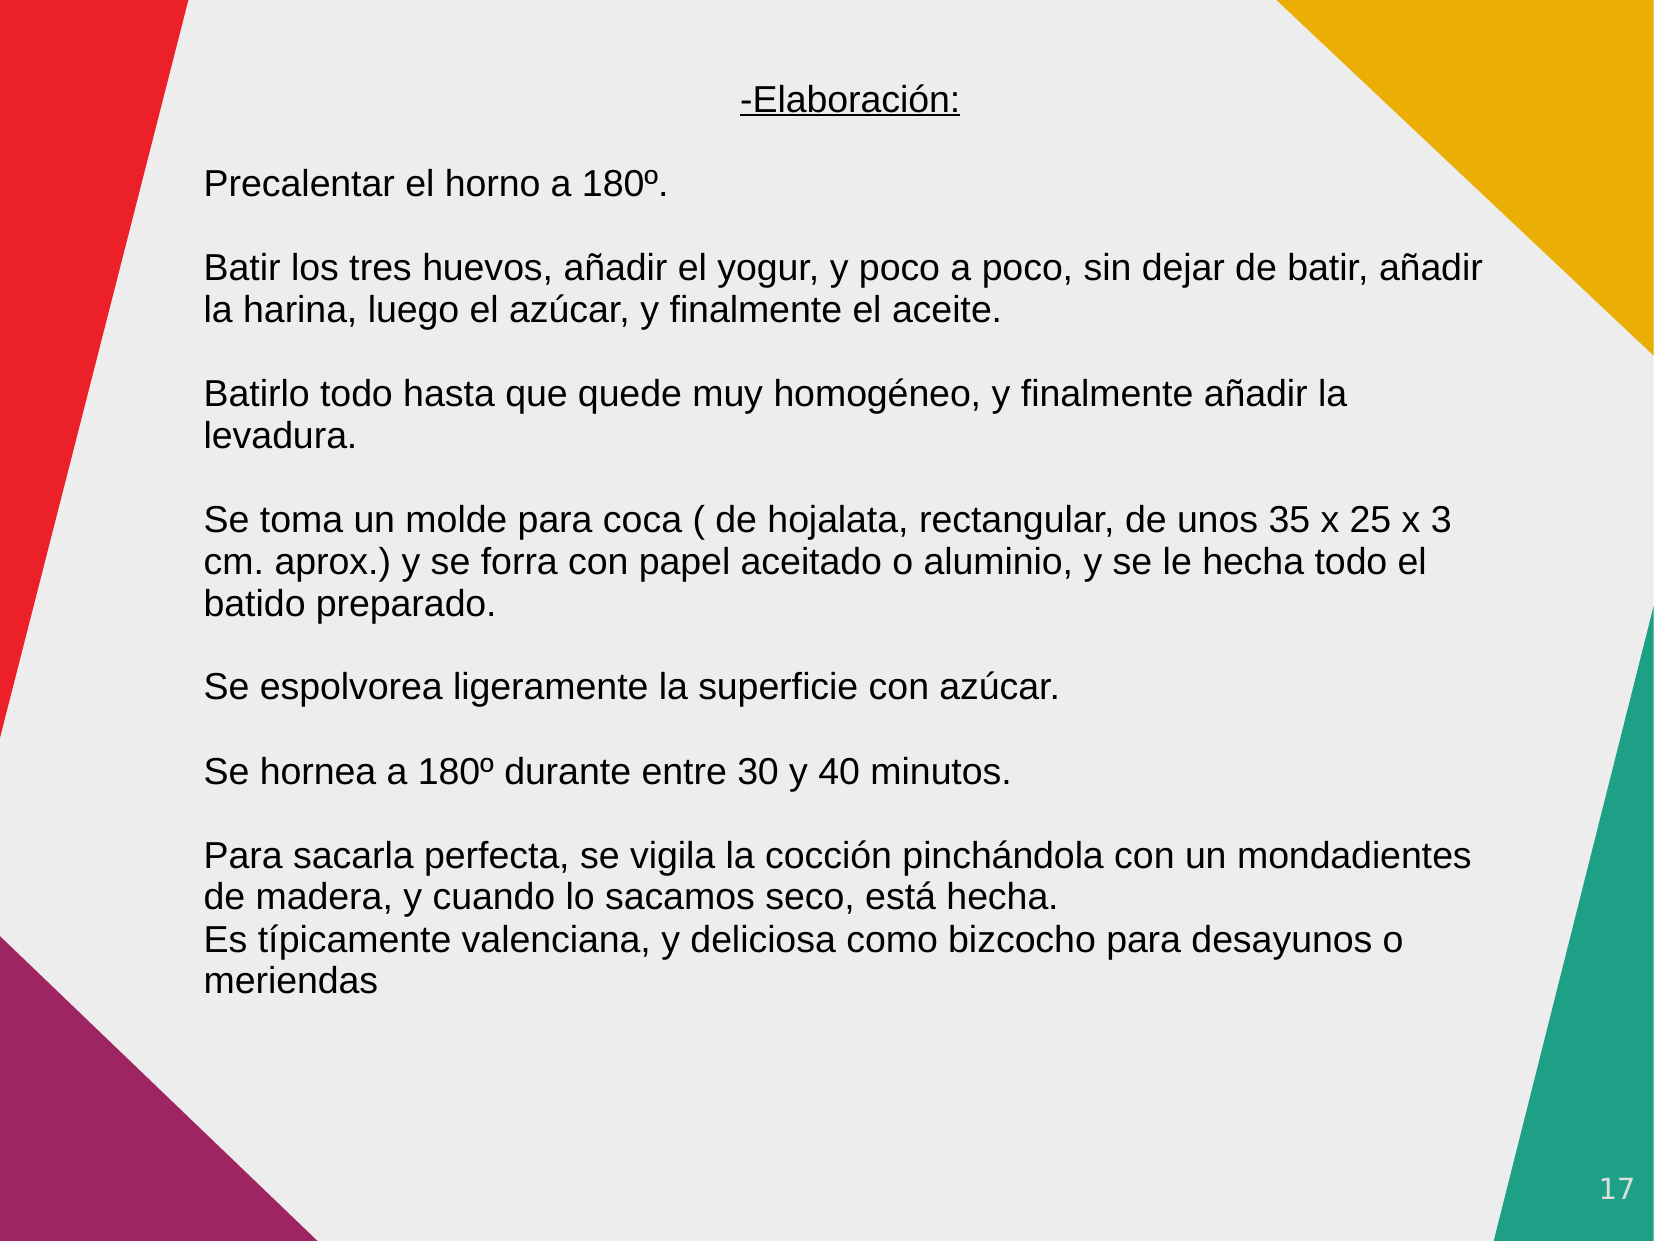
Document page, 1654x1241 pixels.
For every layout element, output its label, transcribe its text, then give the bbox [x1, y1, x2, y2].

text_box -Elaboración: Precalentar el horno a 180º. Batir los tres huevos, añadir el yogur, y poco a poco, sin dejar de batir, añadir la harina, luego el azúcar, y finalmente el aceite. Batirlo todo hasta que quede muy homogéneo, y finalmente añadir la levadura. Se toma un molde para coca ( de hojalata, rectangular, de unos 35 x 25 x 3 cm. aprox.) y se forra con papel aceitado o aluminio, y se le hecha todo el batido preparado. Se espolvorea ligeramente la superficie con azúcar. Se hornea a 180º durante entre 30 y 40 minutos. Para sacarla perfecta, se vigila la cocción pinchándola con un mondadientes de madera, y cuando lo sacamos seco, está hecha. Es típicamente valenciana, y deliciosa como bizcocho para desayunos o meriendas [188, 70, 1512, 1044]
